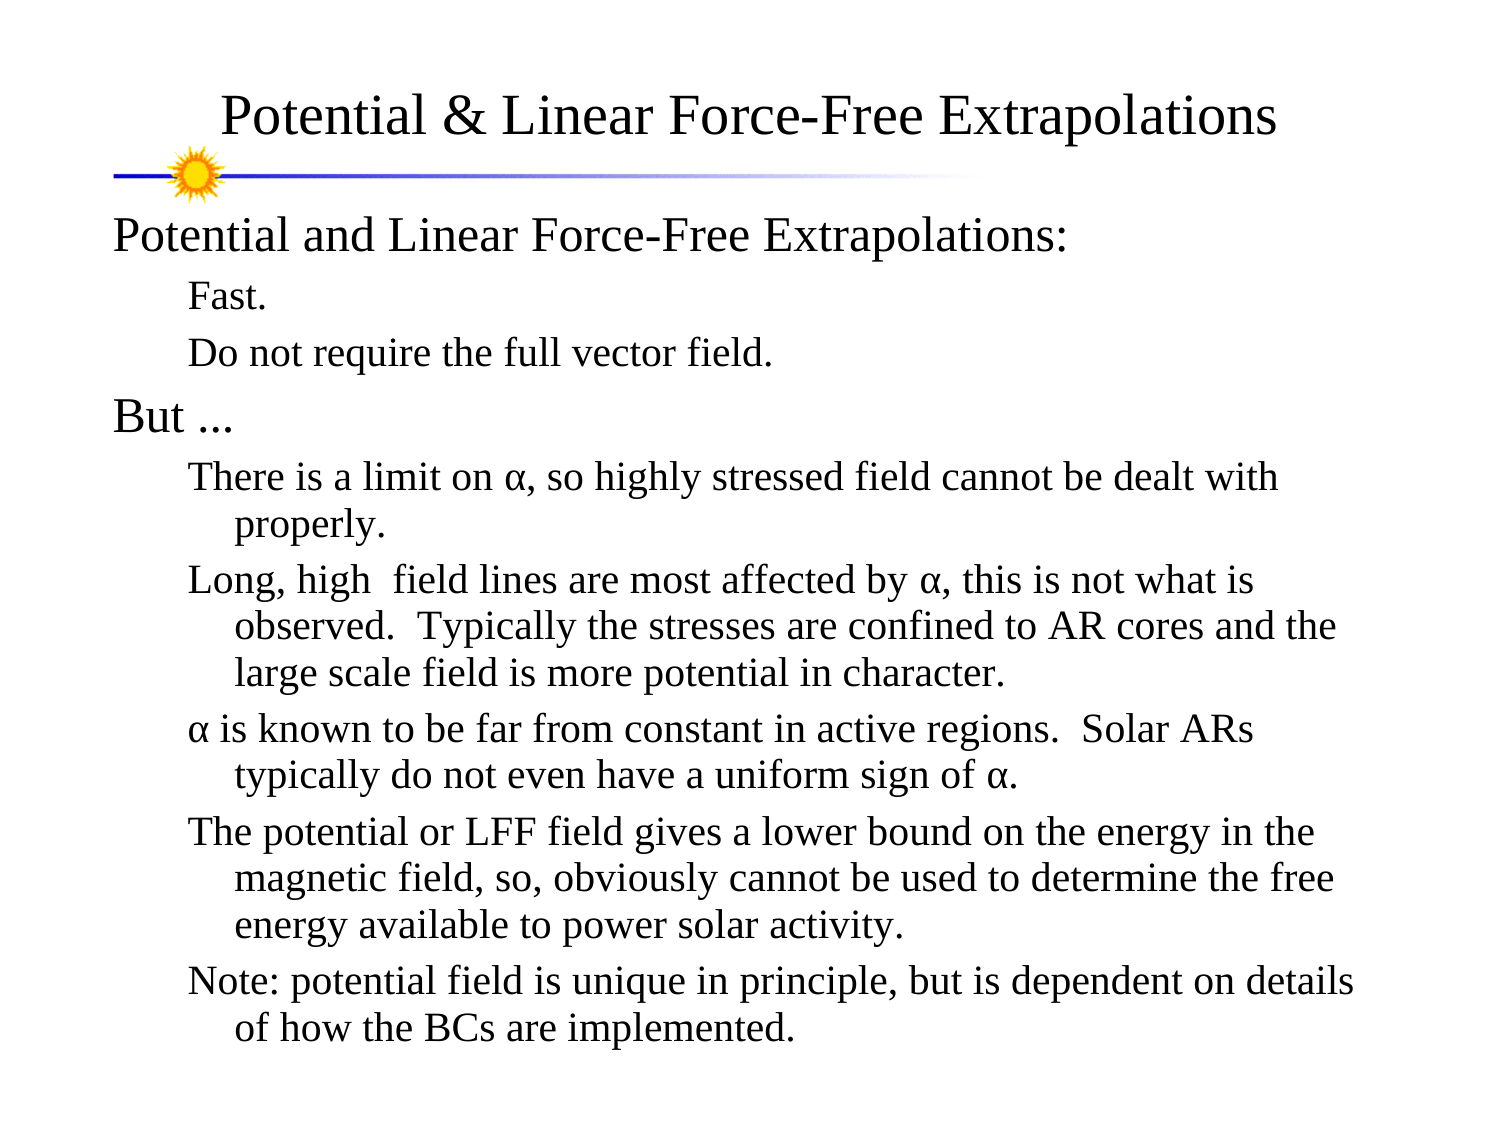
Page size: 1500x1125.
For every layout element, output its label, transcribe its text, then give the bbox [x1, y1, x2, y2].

title Potential & Linear Force-Free Extrapolations [112, 58, 1388, 172]
list Potential and Linear Force-Free Extrapolations: Fast. Do not require the full vector field. But ... There is a limit on α, so highly stressed field cannot be dealt with properly. Long, high field lines are most affected by α, this is not what is observed. Typically the stresses are confined to AR cores and the large scale field is more potential in character. α is known to be far from constant in active regions. Solar ARs typically do not even have a uniform sign of α. The potential or LFF field gives a lower bound on the energy in the magnetic field, so, obviously cannot be used to determine the free energy available to power solar activity. Note: potential field is unique in principle, but is dependent on details of how the BCs are implemented. [112, 206, 1388, 1051]
picture [112, 172, 991, 206]
